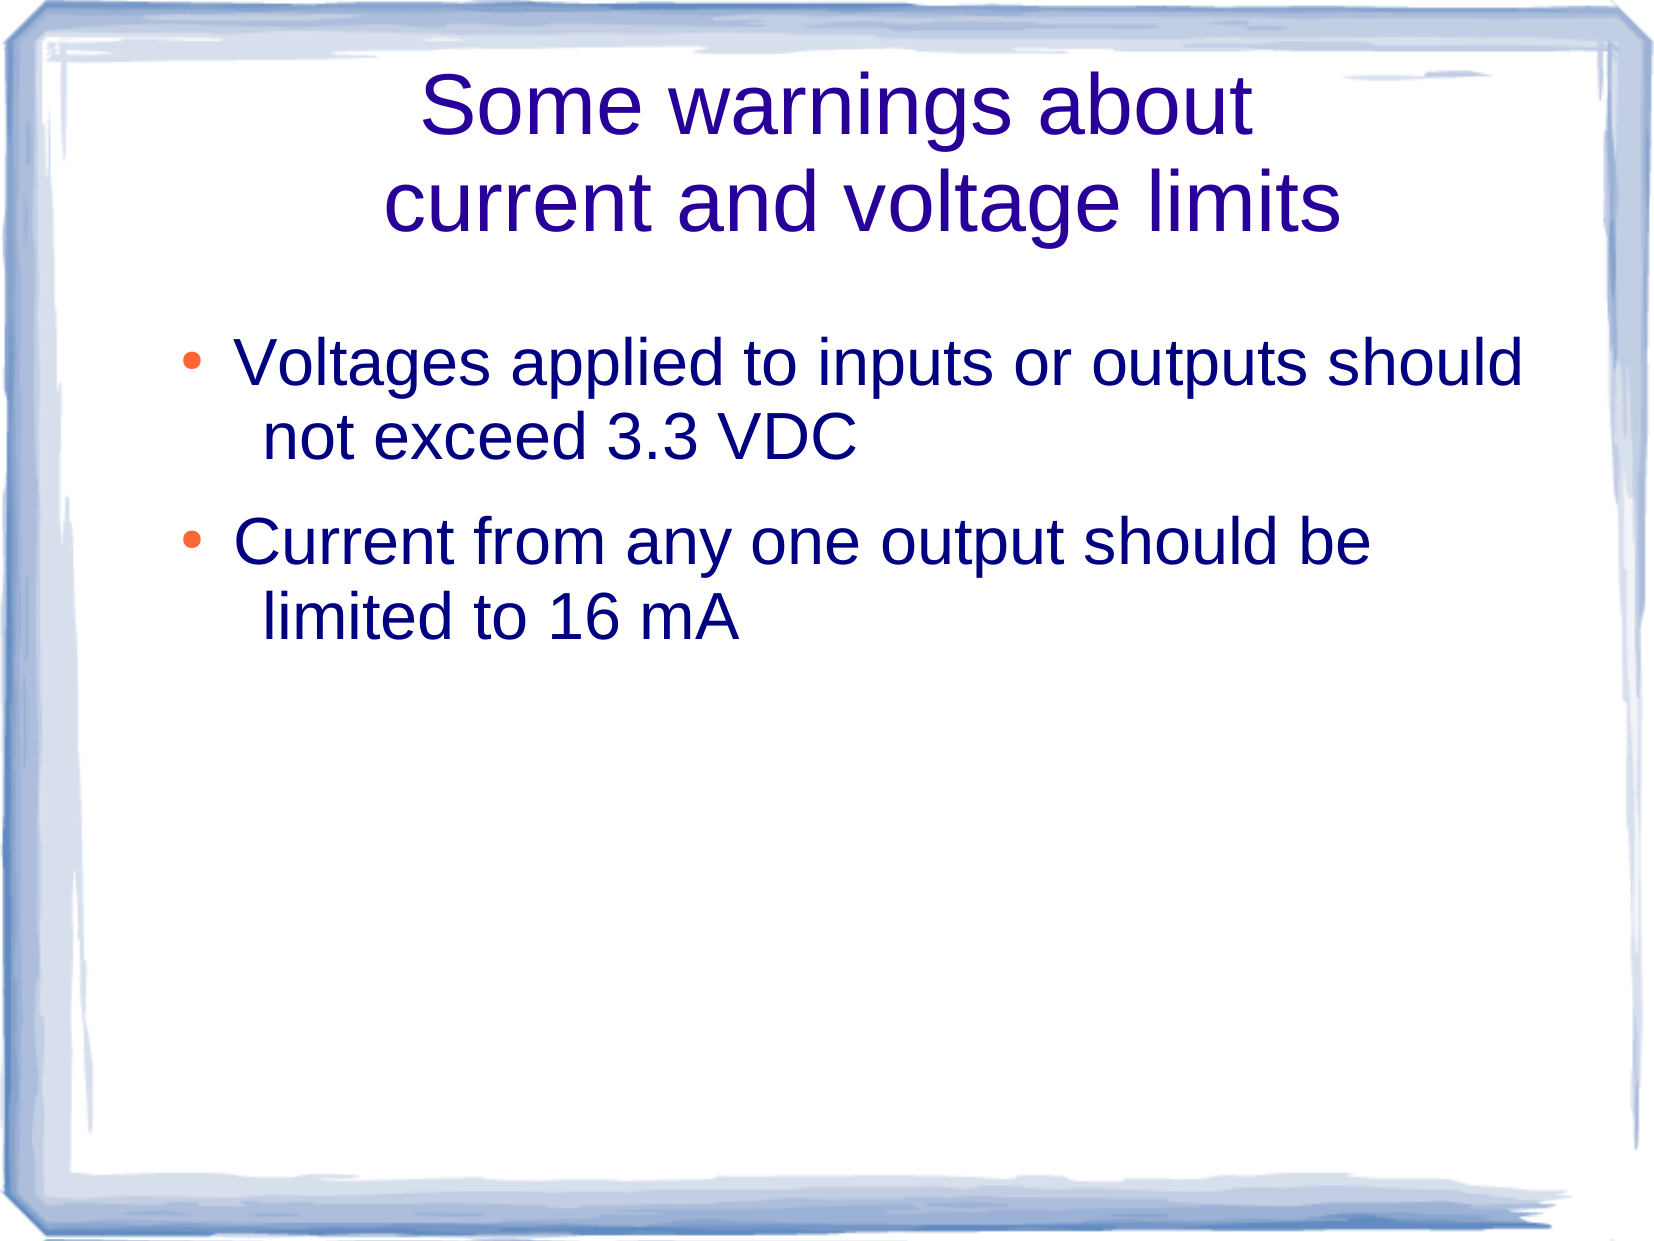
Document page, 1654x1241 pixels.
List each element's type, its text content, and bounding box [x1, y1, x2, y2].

title Some warnings about current and voltage limits [82, 49, 1571, 257]
picture [0, 0, 1654, 1241]
list Voltages applied to inputs or outputs should not exceed 3.3 VDC Current from any one output should be limited to 16 mA [118, 324, 1571, 1004]
